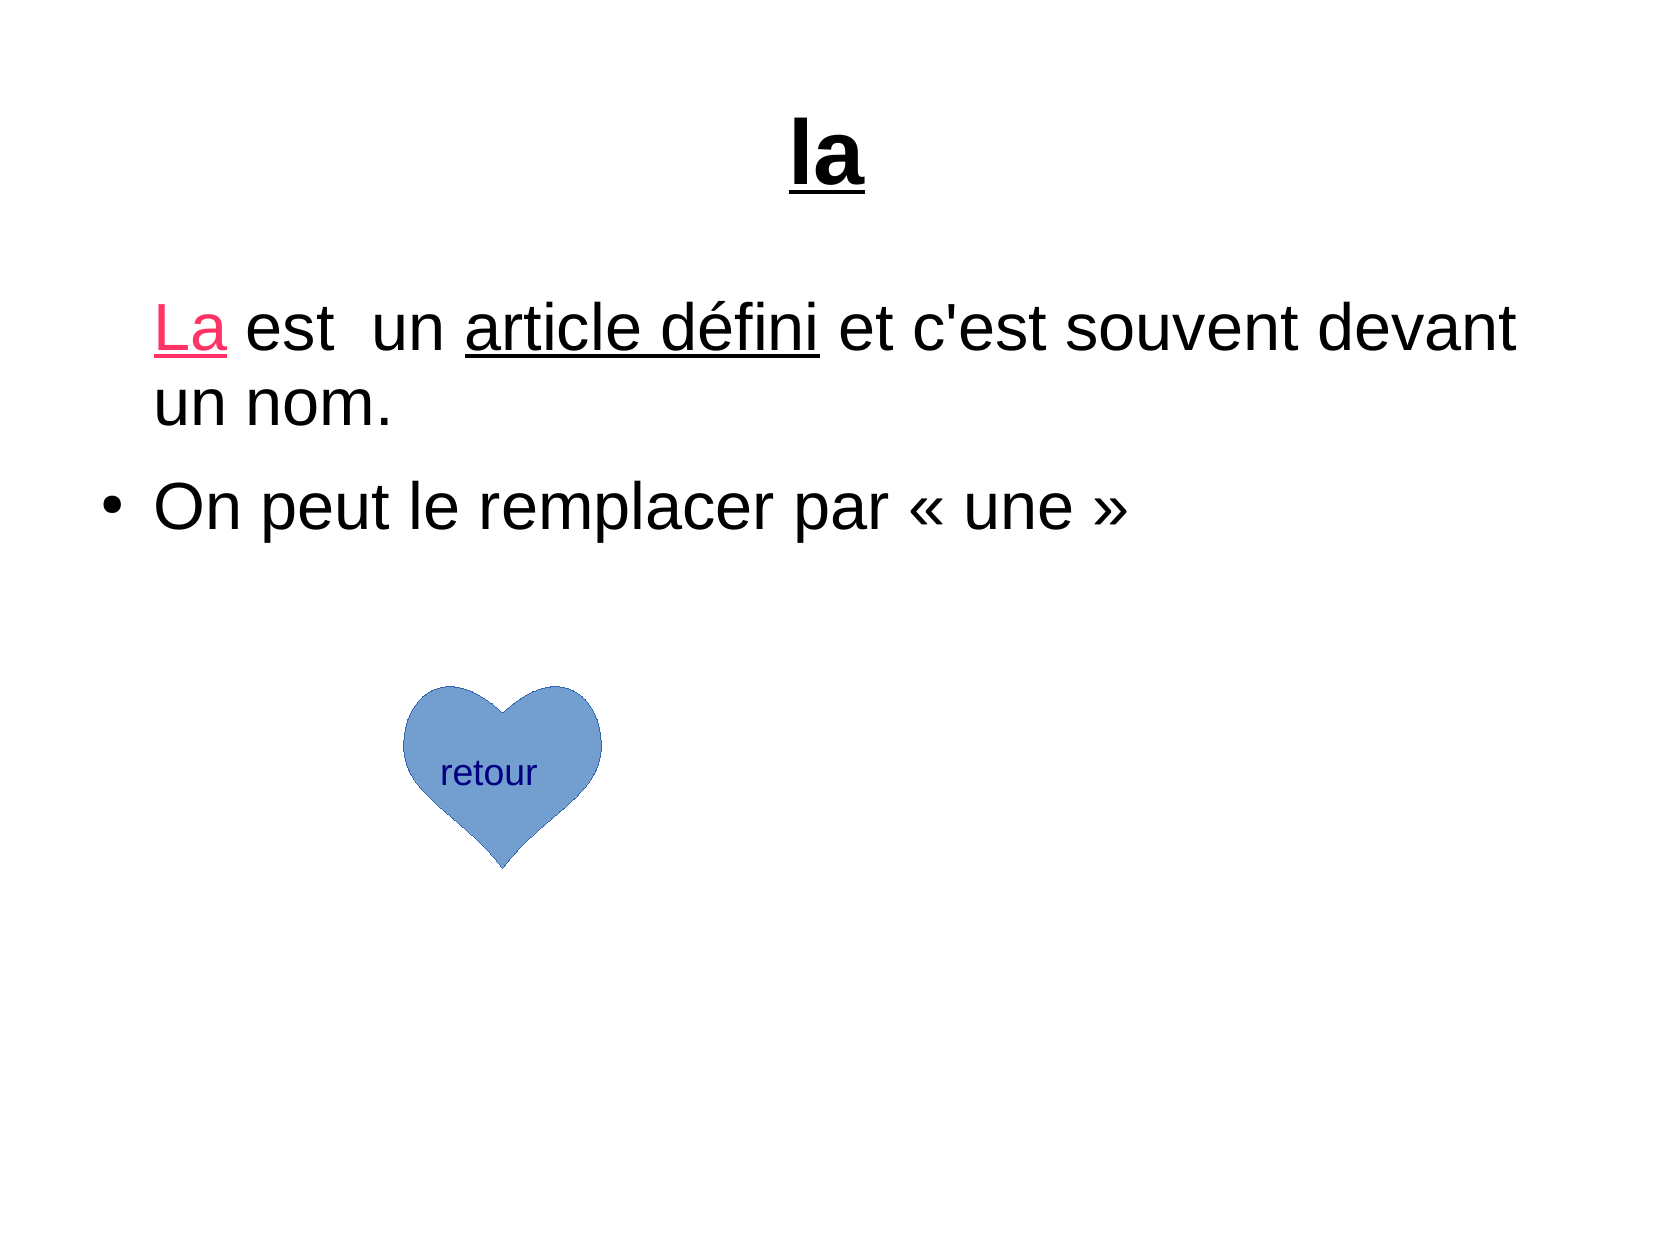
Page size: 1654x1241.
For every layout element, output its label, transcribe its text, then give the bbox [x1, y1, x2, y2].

text_box retour [425, 744, 553, 801]
text_box [403, 686, 602, 869]
list La est un article défini et c'est souvent devant un nom. On peut le remplacer par « une » [82, 290, 1571, 1010]
title la [82, 49, 1571, 257]
